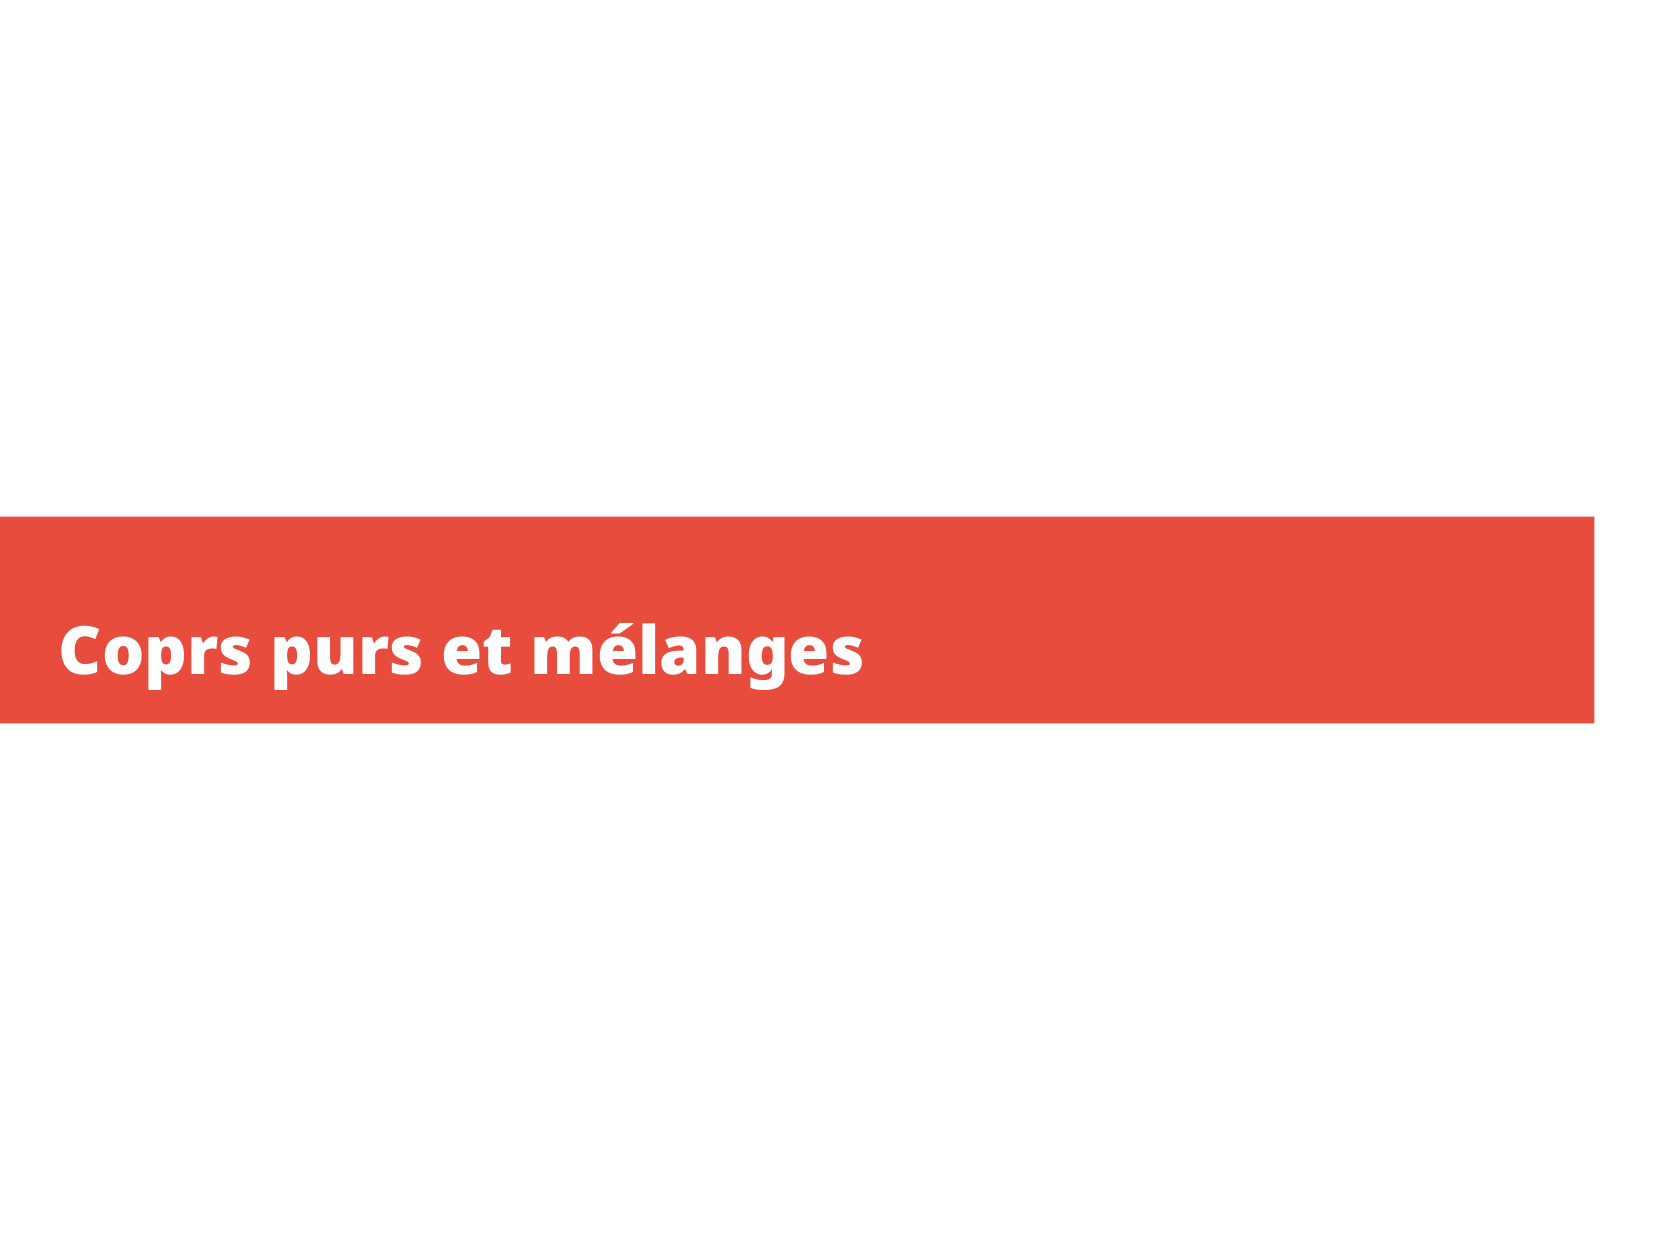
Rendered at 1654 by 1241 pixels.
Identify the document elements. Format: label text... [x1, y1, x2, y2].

title Coprs purs et mélanges [59, 546, 1595, 694]
